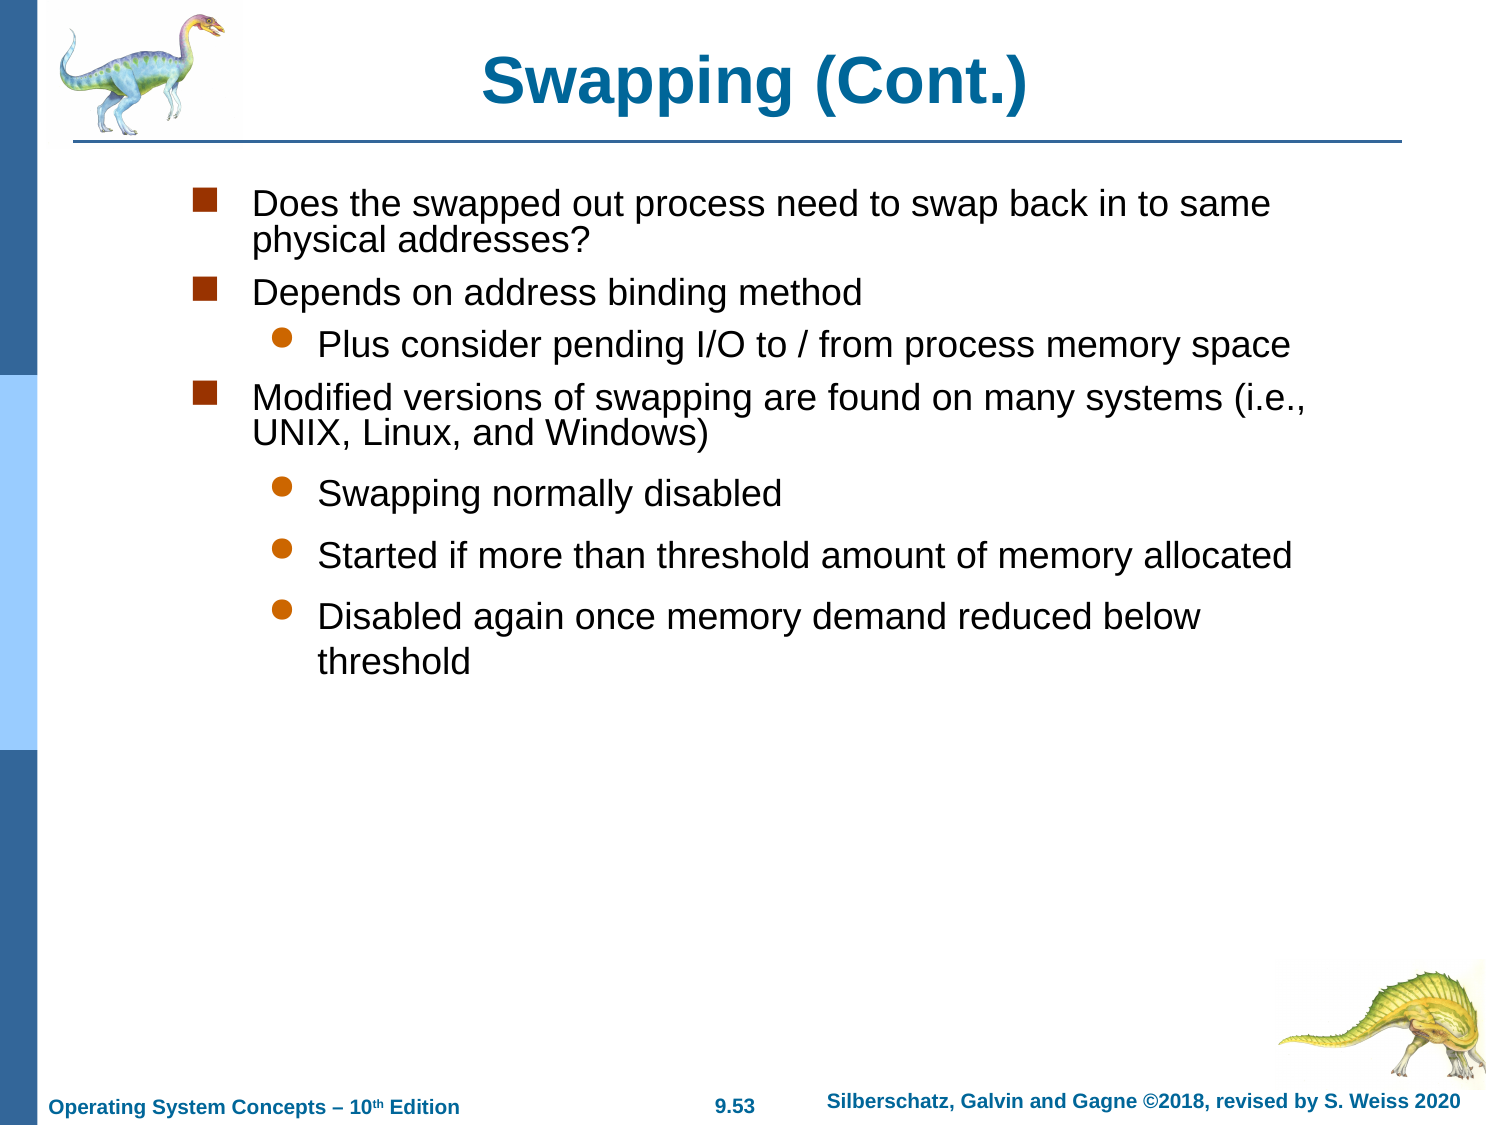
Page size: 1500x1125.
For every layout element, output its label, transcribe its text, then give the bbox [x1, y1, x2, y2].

list Does the swapped out process need to swap back in to same physical addresses? Depends on address binding method Plus consider pending I/O to / from process memory space Modified versions of swapping are found on many systems (i.e., UNIX, Linux, and Windows) Swapping normally disabled Started if more than threshold amount of memory allocated Disabled again once memory demand reduced below threshold [180, 180, 1357, 1012]
title Swapping (Cont.) [80, 29, 1431, 125]
picture [46, 0, 243, 149]
picture [1275, 959, 1486, 1090]
